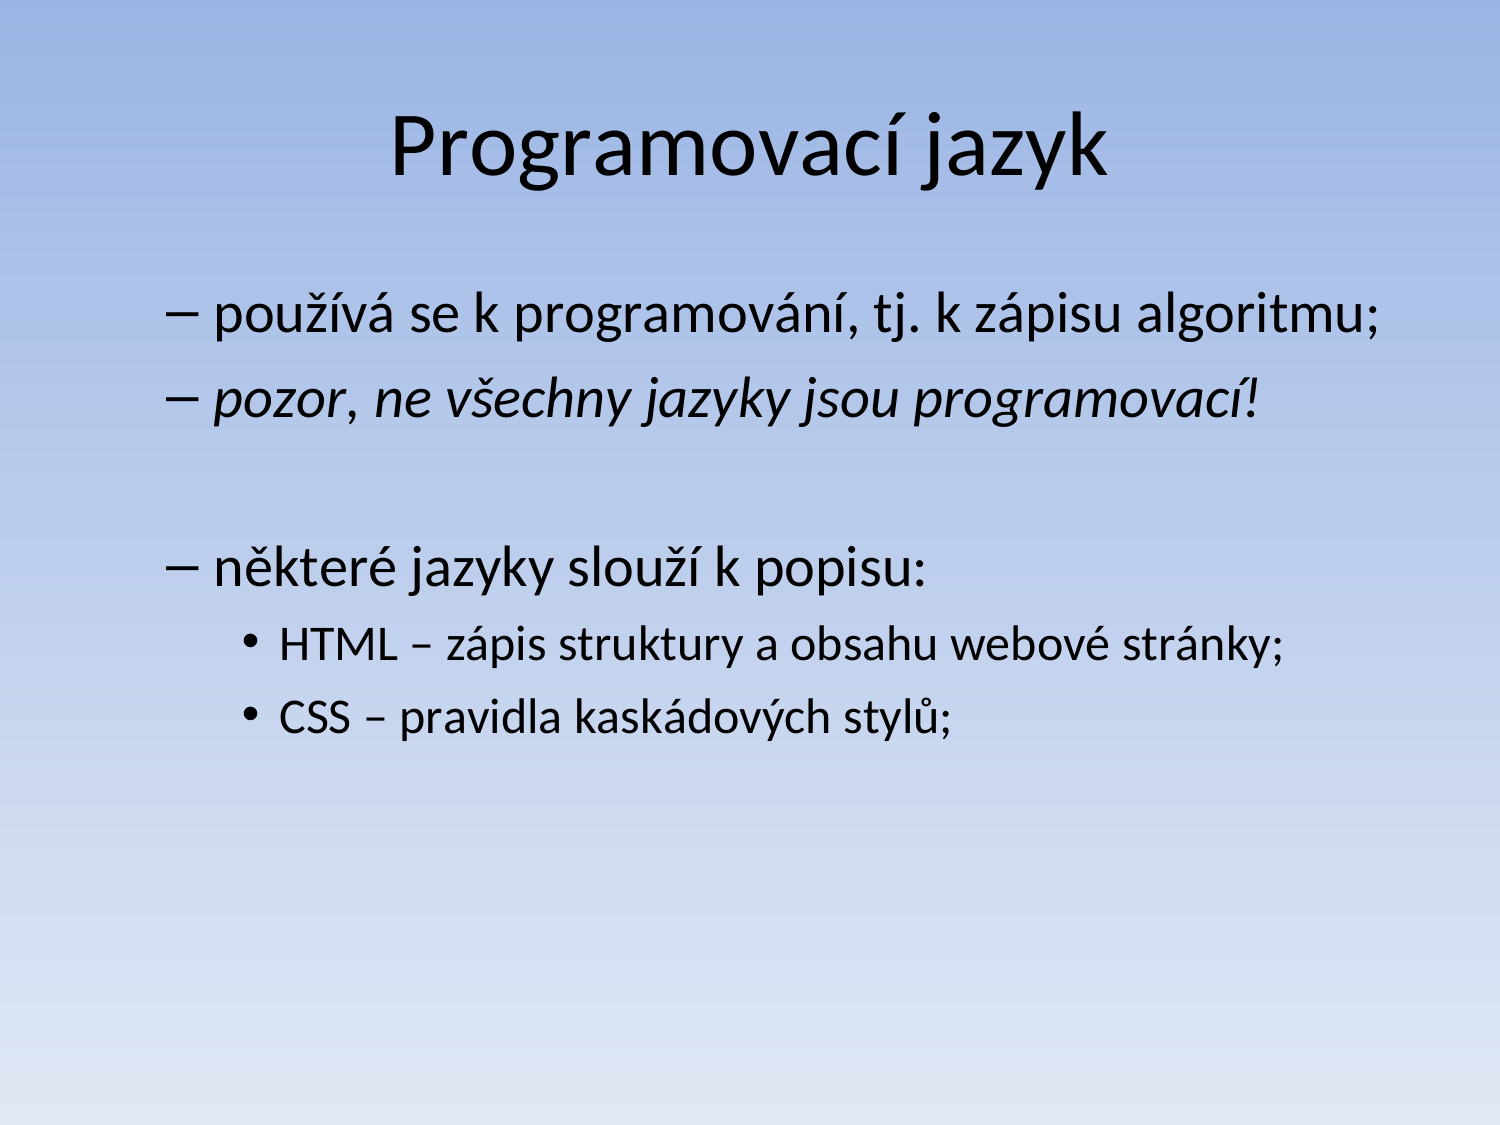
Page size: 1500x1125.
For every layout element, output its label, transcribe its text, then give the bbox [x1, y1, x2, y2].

list používá se k programování, tj. k zápisu algoritmu; pozor, ne všechny jazyky jsou programovací! některé jazyky slouží k popisu: HTML – zápis struktury a obsahu webové stránky; CSS – pravidla kaskádových stylů; [76, 267, 1427, 1010]
title Programovací jazyk [75, 45, 1426, 233]
